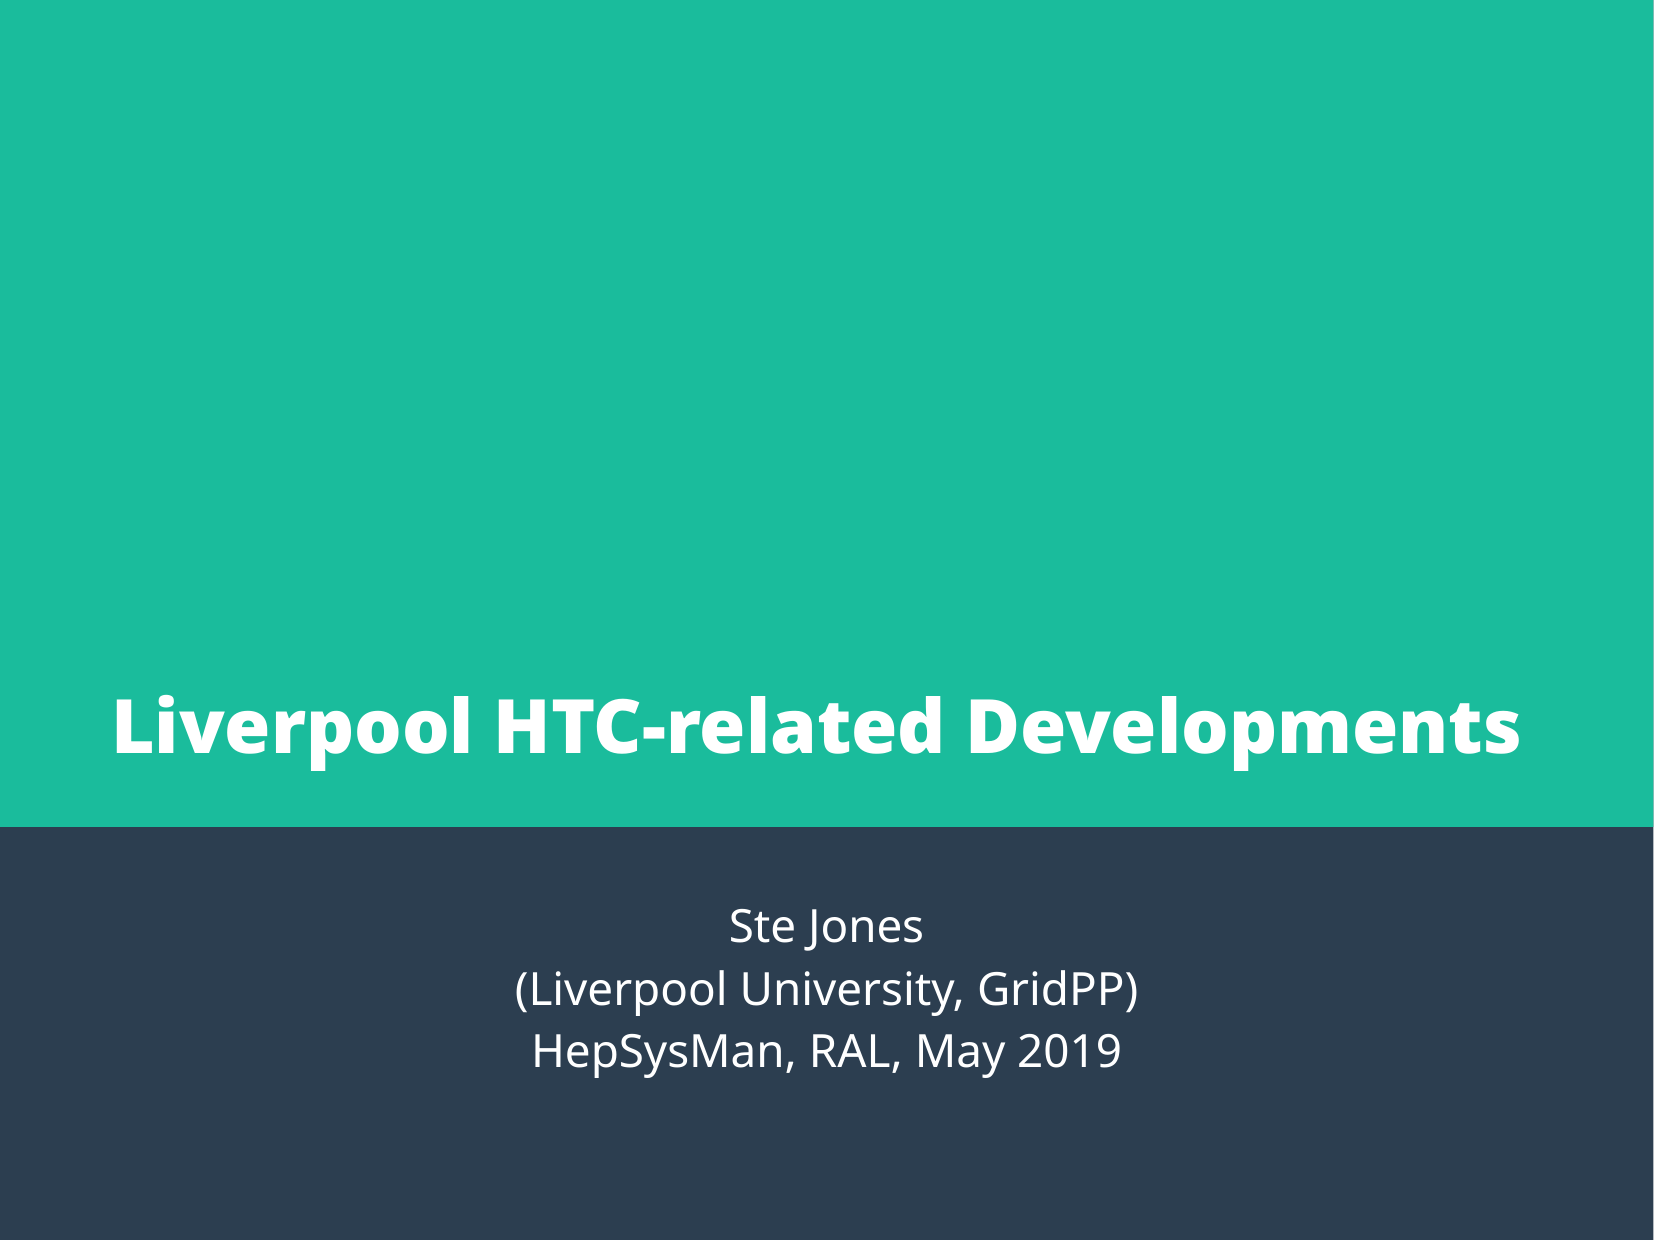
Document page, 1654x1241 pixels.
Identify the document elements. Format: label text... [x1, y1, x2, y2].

title Liverpool HTC-related Developments [59, 589, 1595, 808]
subtitle Ste Jones (Liverpool University, GridPP) HepSysMan, RAL, May 2019 [59, 856, 1595, 1182]
